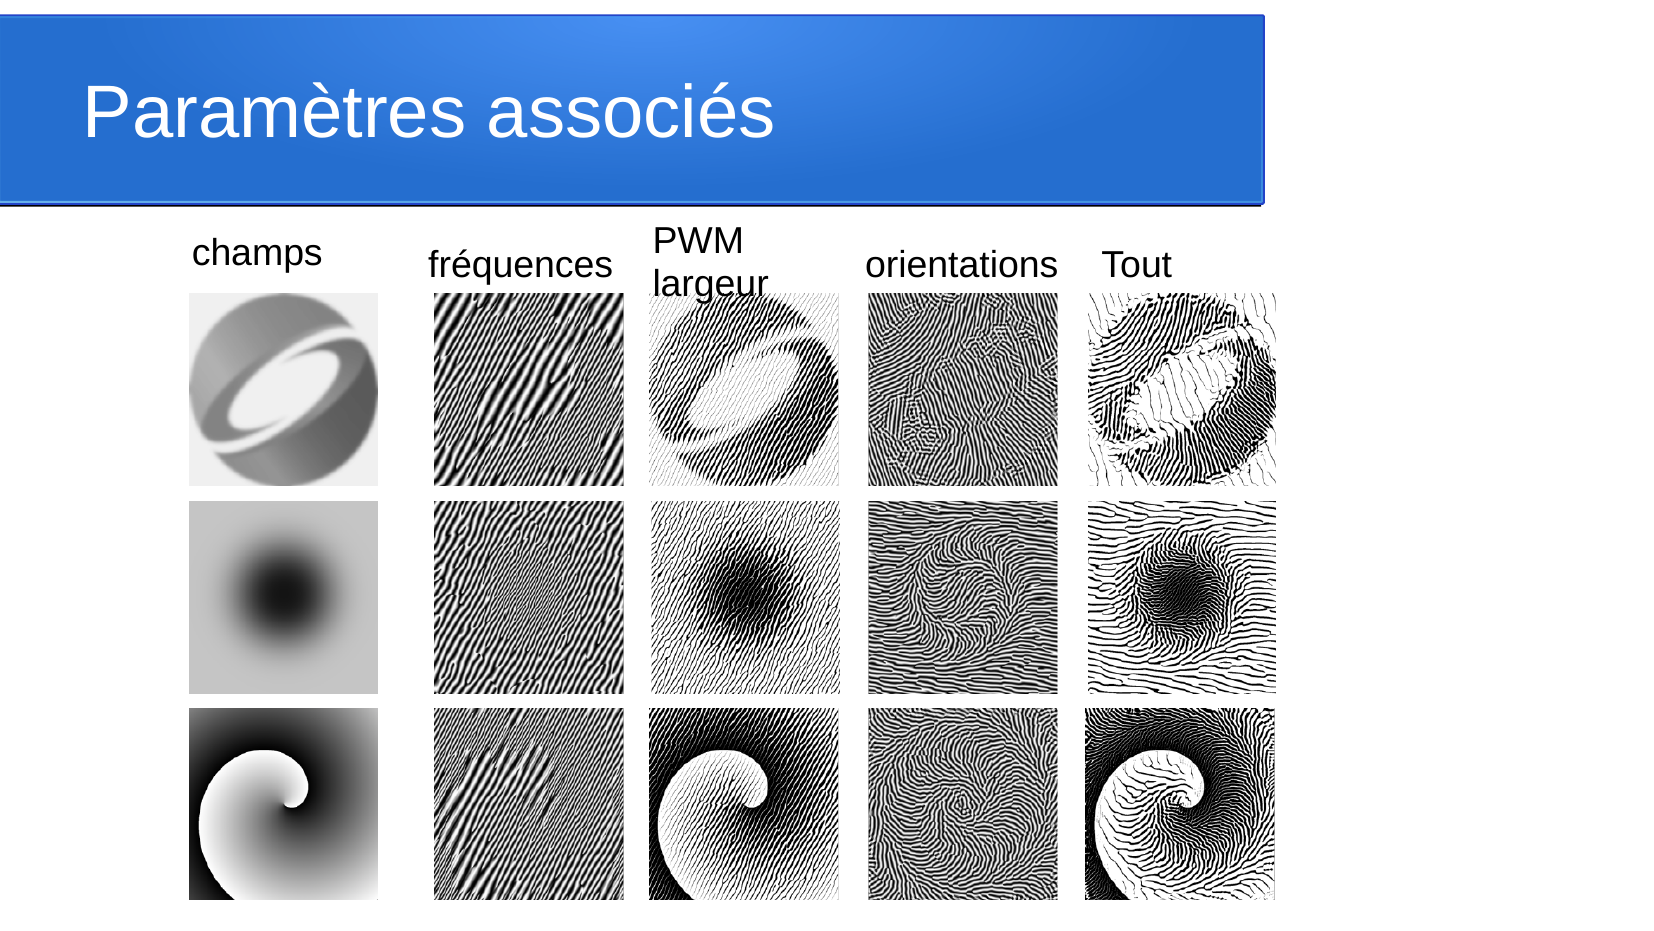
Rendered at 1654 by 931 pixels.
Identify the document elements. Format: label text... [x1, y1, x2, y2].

text_box PWM largeur [637, 212, 863, 336]
text_box champs [177, 224, 390, 282]
text_box Tout [1086, 236, 1264, 294]
picture [188, 291, 1276, 900]
text_box orientations [850, 236, 1075, 336]
text_box fréquences [413, 236, 637, 336]
title Paramètres associés [82, 35, 1235, 189]
